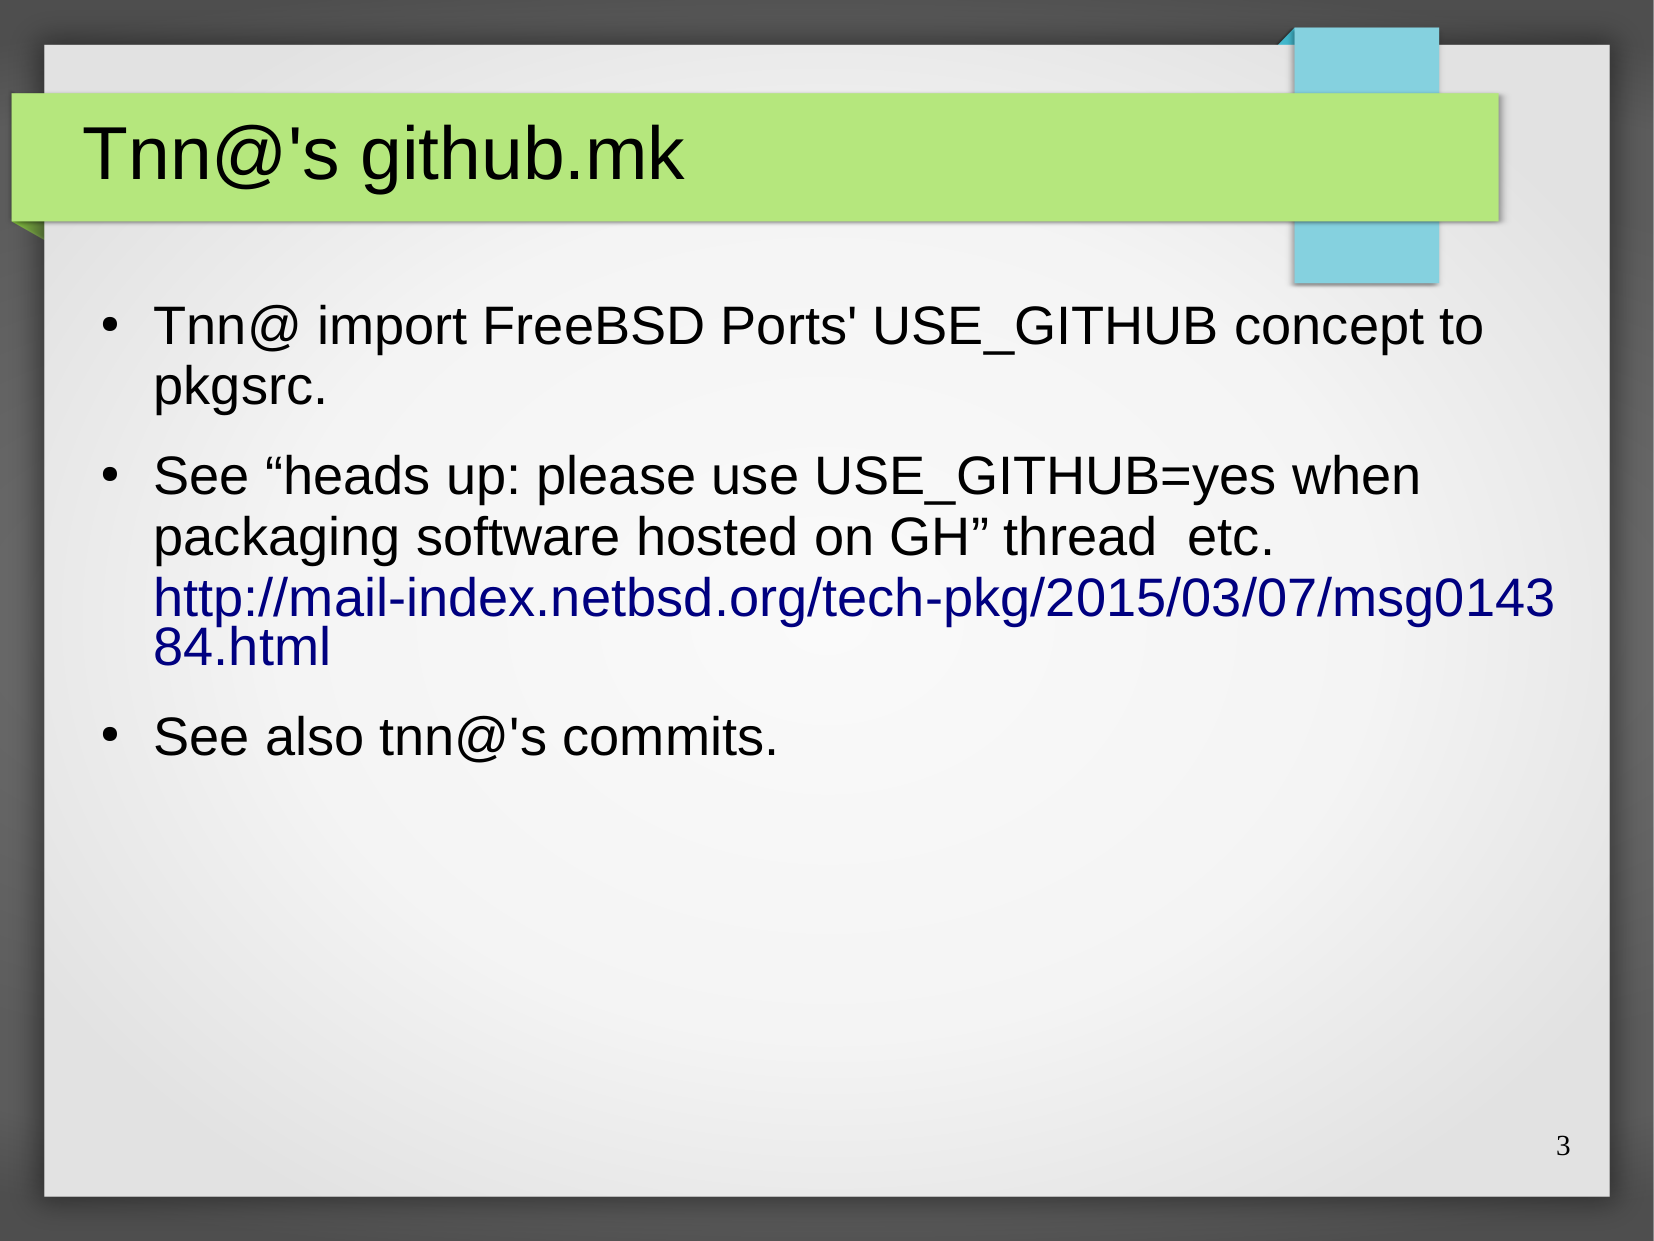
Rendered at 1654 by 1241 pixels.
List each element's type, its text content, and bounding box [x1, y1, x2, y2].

picture [0, 0, 1654, 1241]
list Tnn@ import FreeBSD Ports' USE_GITHUB concept to pkgsrc. See “heads up: please use USE_GITHUB=yes when packaging software hosted on GH” thread etc. http://mail-index.netbsd.org/tech-pkg/2015/03/07/msg014384.html See also tnn@'s commits. [82, 295, 1571, 1015]
title Tnn@'s github.mk [82, 94, 1264, 213]
